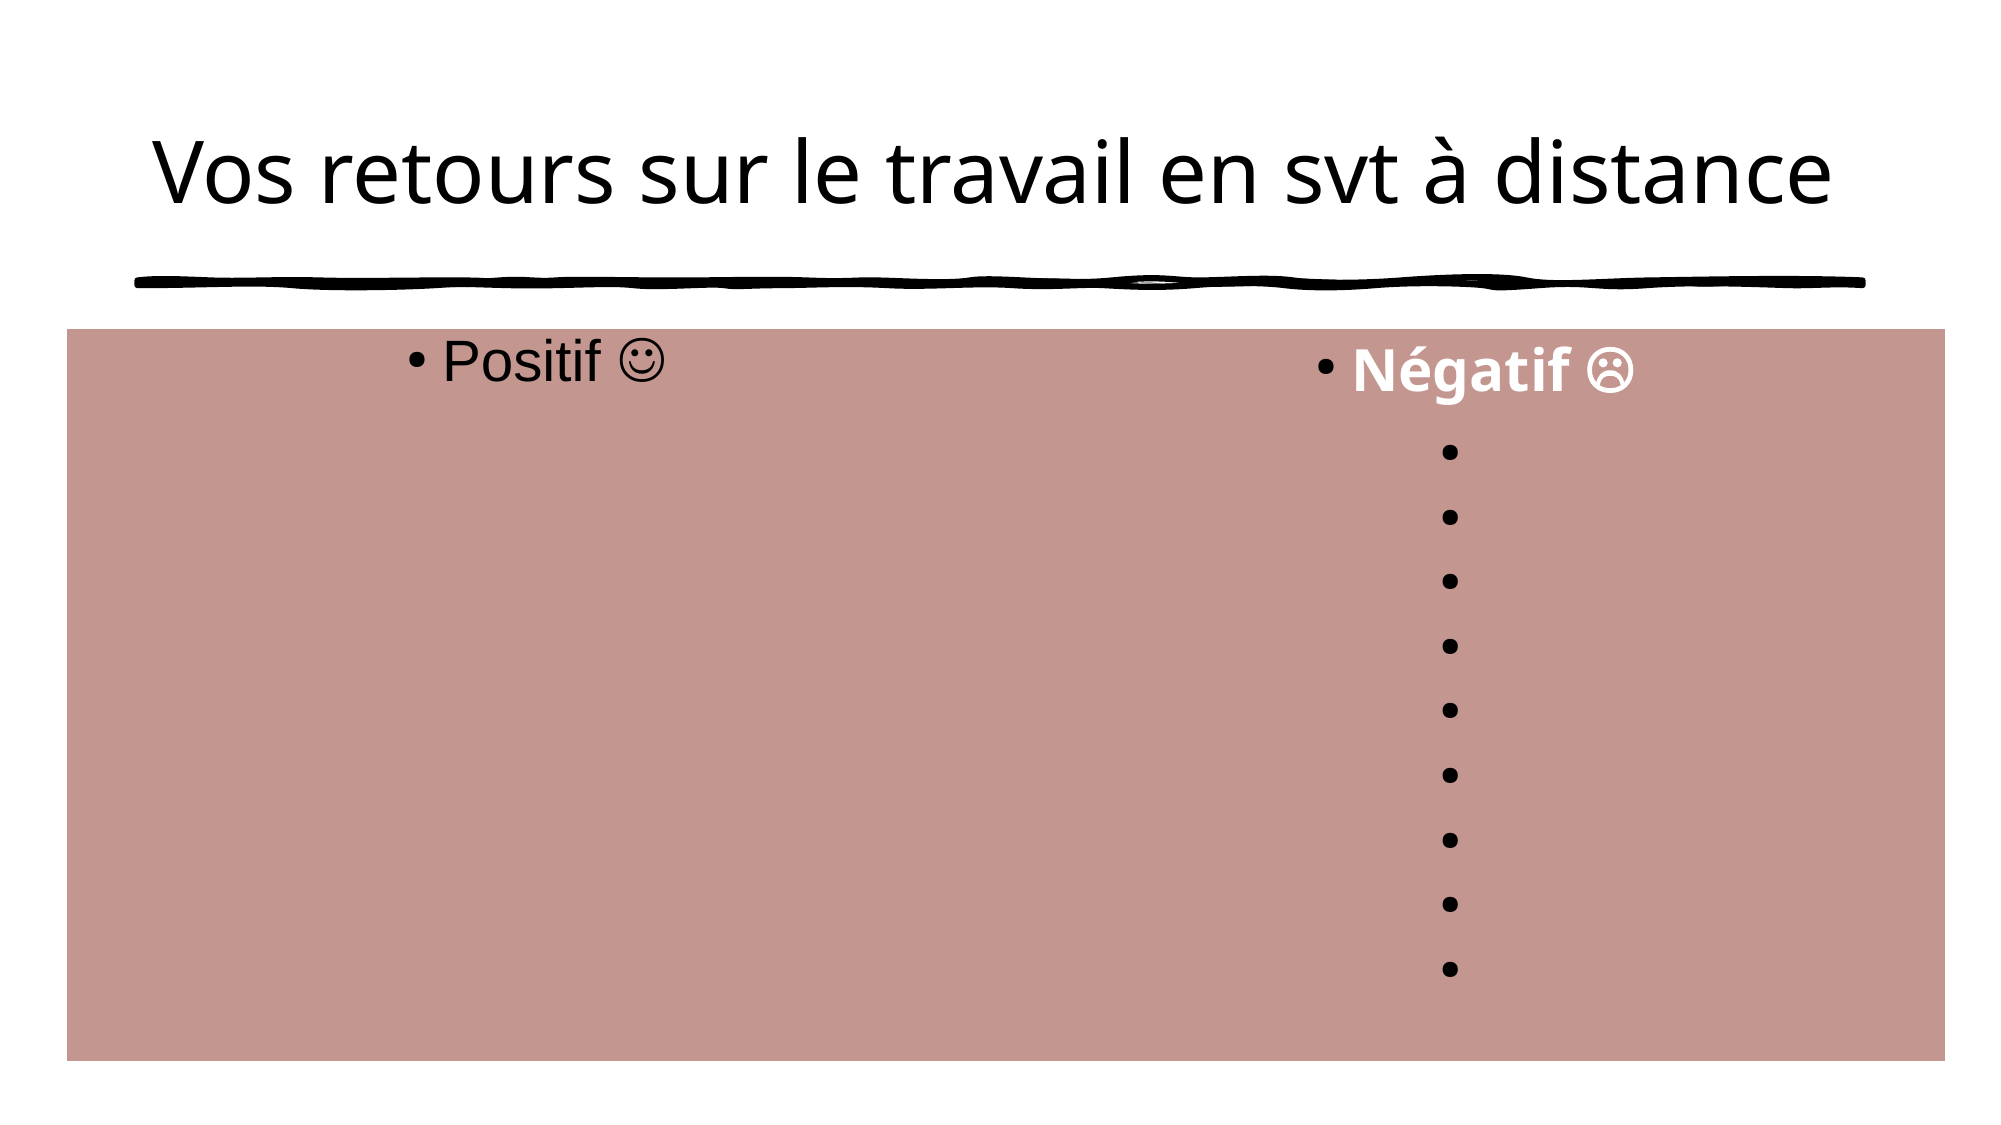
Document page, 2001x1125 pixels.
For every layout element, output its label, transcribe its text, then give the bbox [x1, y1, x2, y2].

table_header Négatif  [1006, 329, 1945, 422]
table_header Positif  [67, 329, 1006, 422]
table_cell [67, 422, 1006, 1061]
table_cell [1006, 422, 1945, 1061]
title Vos retours sur le travail en svt à distance [137, 59, 1908, 278]
